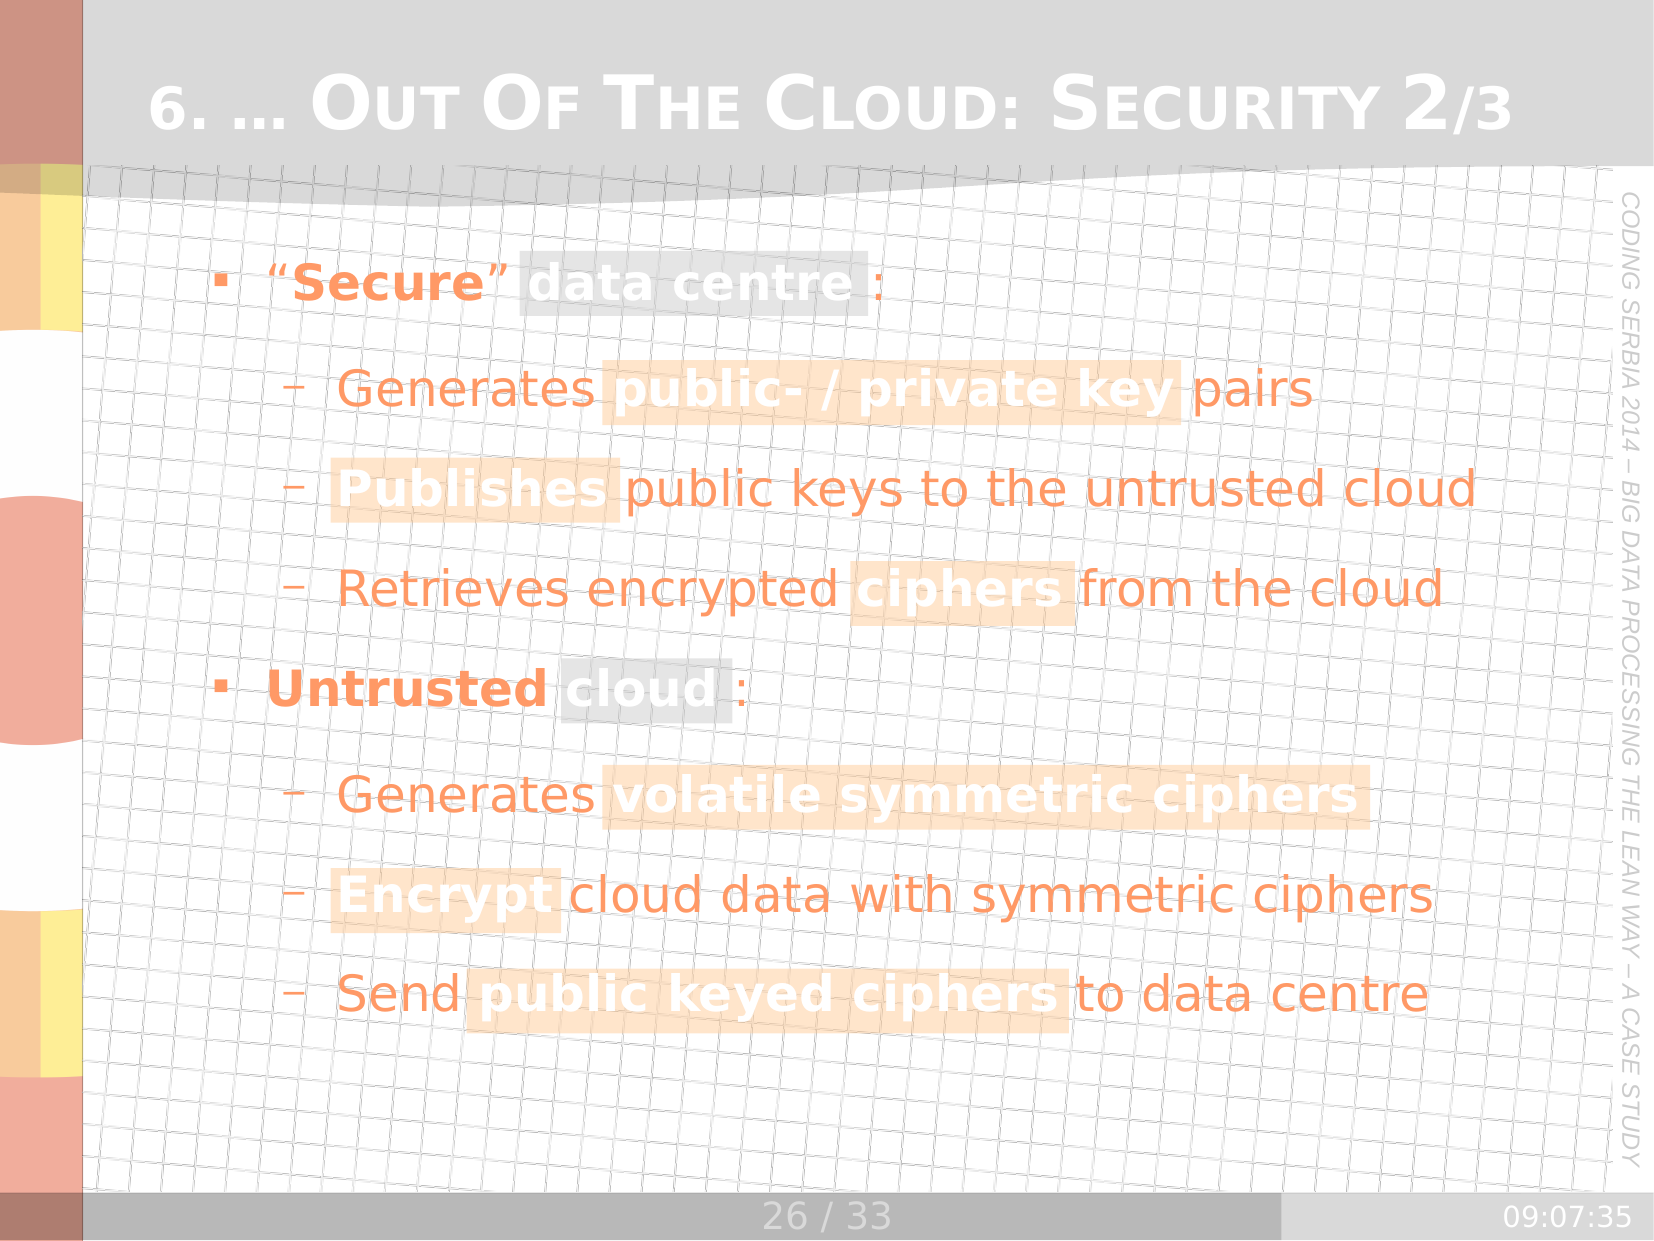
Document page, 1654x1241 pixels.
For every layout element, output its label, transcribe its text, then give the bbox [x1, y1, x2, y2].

text_box [0, 1192, 1282, 1241]
list “Secure” data centre : Generates public- / private key pairs Publishes public keys to the untrusted cloud Retrieves encrypted ciphers from the cloud Untrusted cloud : Generates volatile symmetric ciphers Encrypt cloud data with symmetric ciphers Send public keyed ciphers to data centre [194, 253, 1554, 1188]
picture [82, 165, 1613, 1192]
title 6. … OUT OF THE CLOUD: SECURITY 2/3 [147, 41, 1565, 166]
